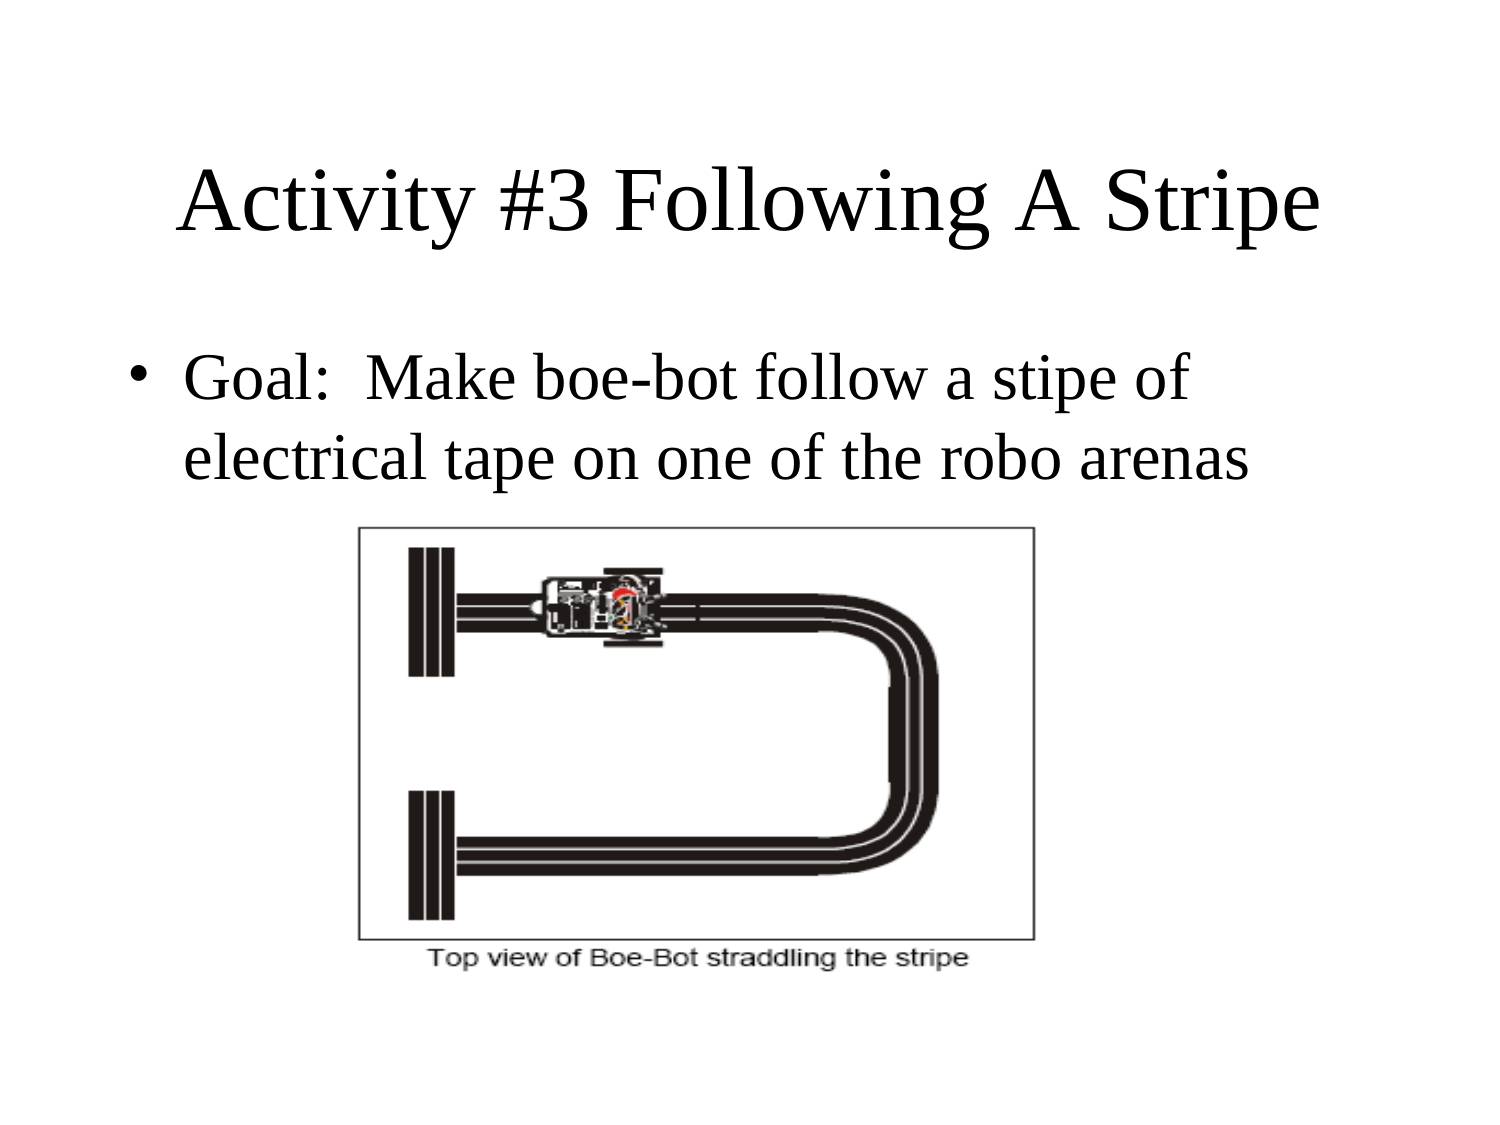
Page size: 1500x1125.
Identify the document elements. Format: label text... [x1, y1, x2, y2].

list Goal: Make boe-bot follow a stipe of electrical tape on one of the robo arenas [112, 324, 1388, 1001]
picture [350, 524, 1051, 980]
title Activity #3 Following A Stripe [112, 99, 1388, 288]
